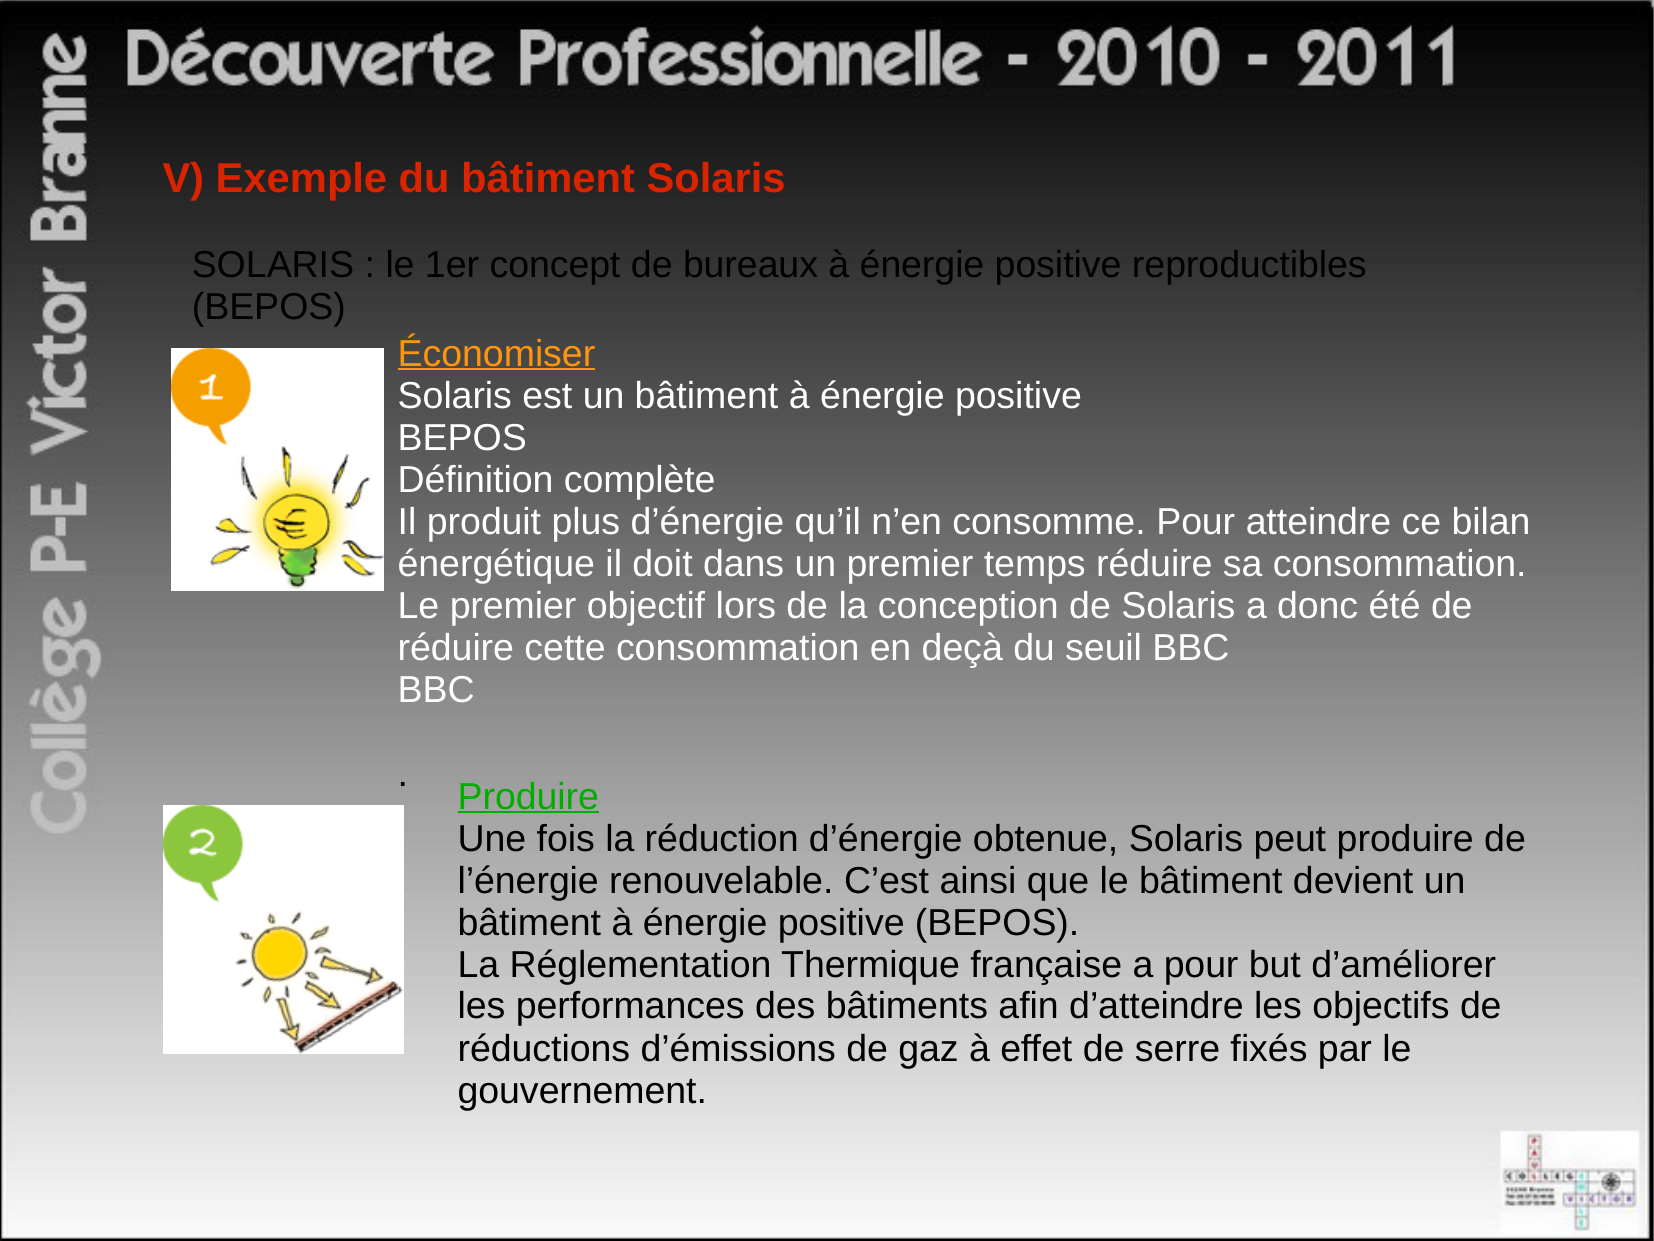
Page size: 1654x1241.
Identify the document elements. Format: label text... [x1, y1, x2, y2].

text_box V) Exemple du bâtiment Solaris [147, 147, 1625, 1163]
text_box Économiser Solaris est un bâtiment à énergie positive BEPOS Définition complète Il produit plus d’énergie qu’il n’en consomme. Pour atteindre ce bilan énergétique il doit dans un premier temps réduire sa consommation. Le premier objectif lors de la conception de Solaris a donc été de réduire cette consommation en deçà du seuil BBC BBC . [382, 324, 1565, 803]
text_box Produire Une fois la réduction d’énergie obtenue, Solaris peut produire de l’énergie renouvelable. C’est ainsi que le bâtiment devient un bâtiment à énergie positive (BEPOS). La Réglementation Thermique française a pour but d’améliorer les performances des bâtiments afin d’atteindre les objectifs de réductions d’émissions de gaz à effet de serre fixés par le gouvernement. [442, 767, 1559, 1204]
picture [0, 0, 1654, 1241]
text_box SOLARIS : le 1er concept de bureaux à énergie positive reproductibles (BEPOS) [177, 236, 1547, 294]
